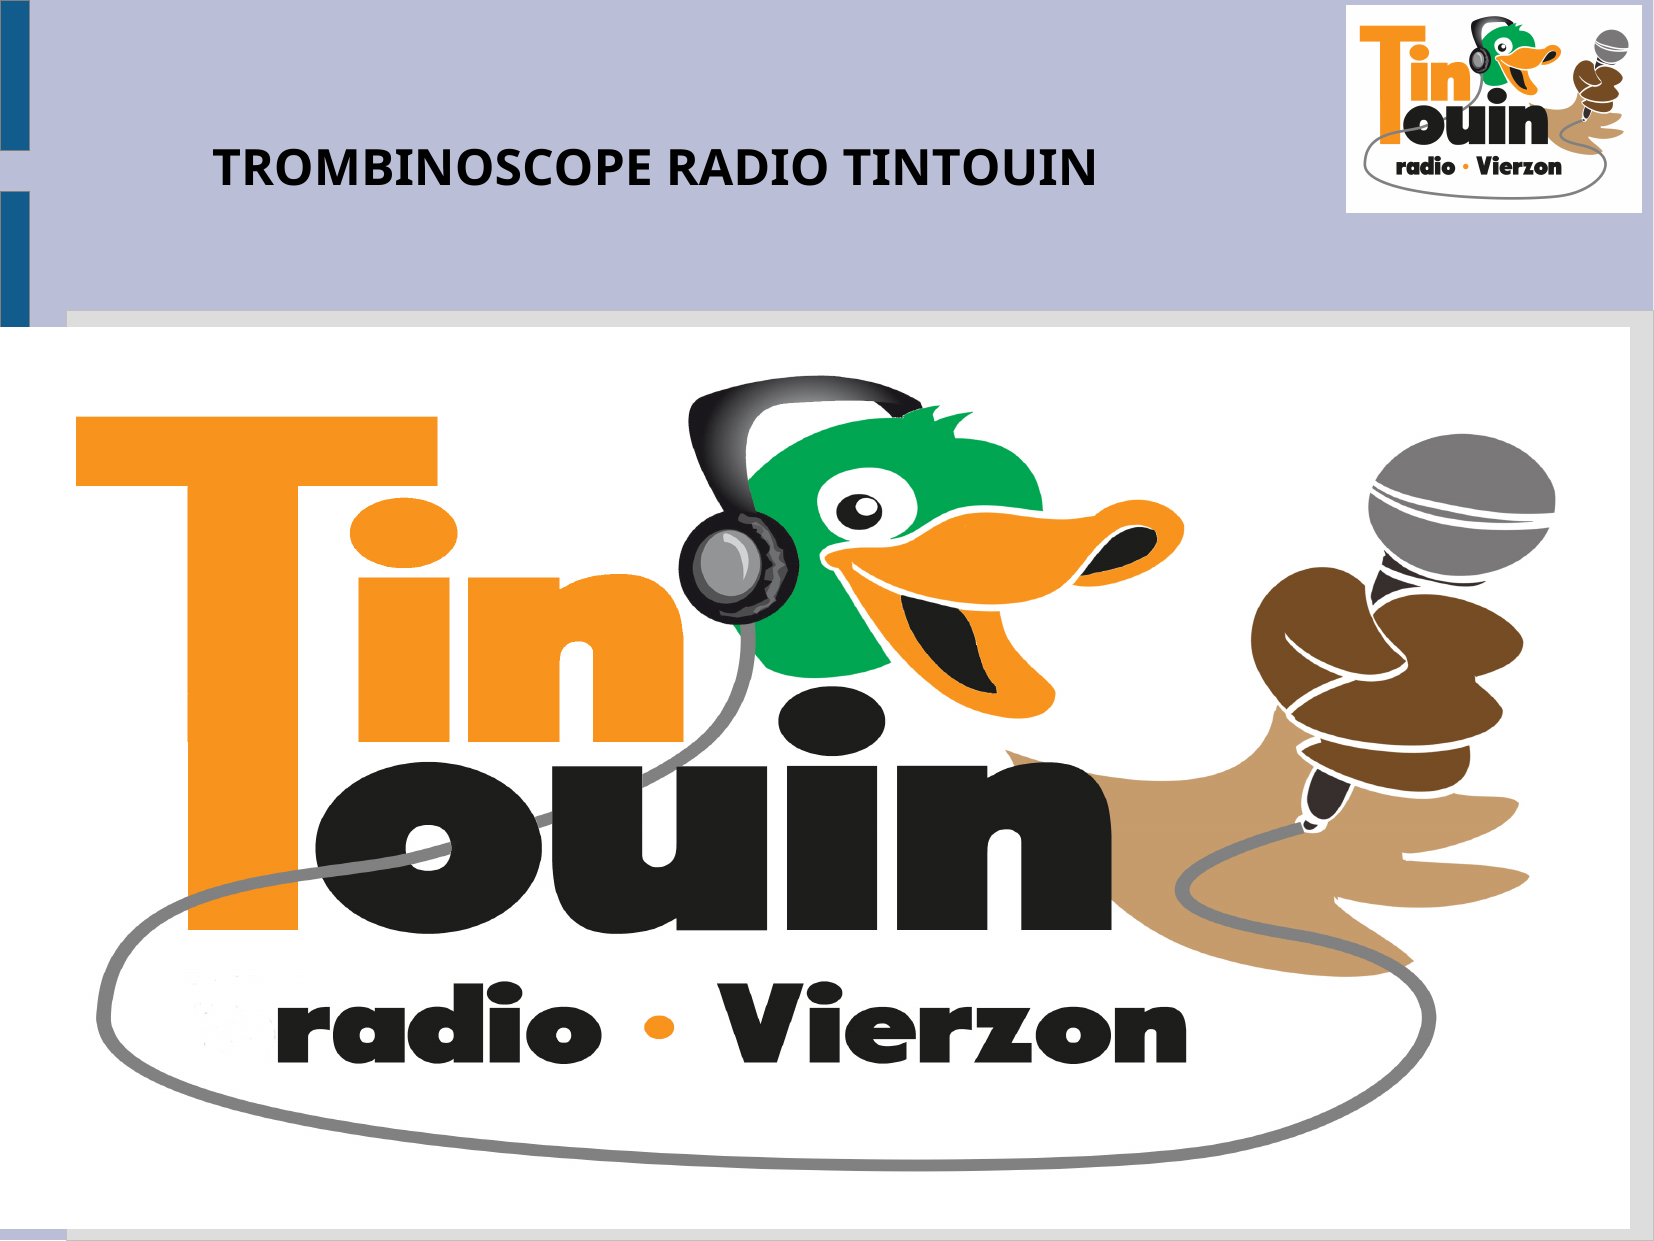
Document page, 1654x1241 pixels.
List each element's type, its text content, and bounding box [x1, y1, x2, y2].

picture [1346, 5, 1642, 213]
picture [0, 327, 1630, 1229]
title TROMBINOSCOPE RADIO TINTOUIN [11, 37, 1300, 296]
